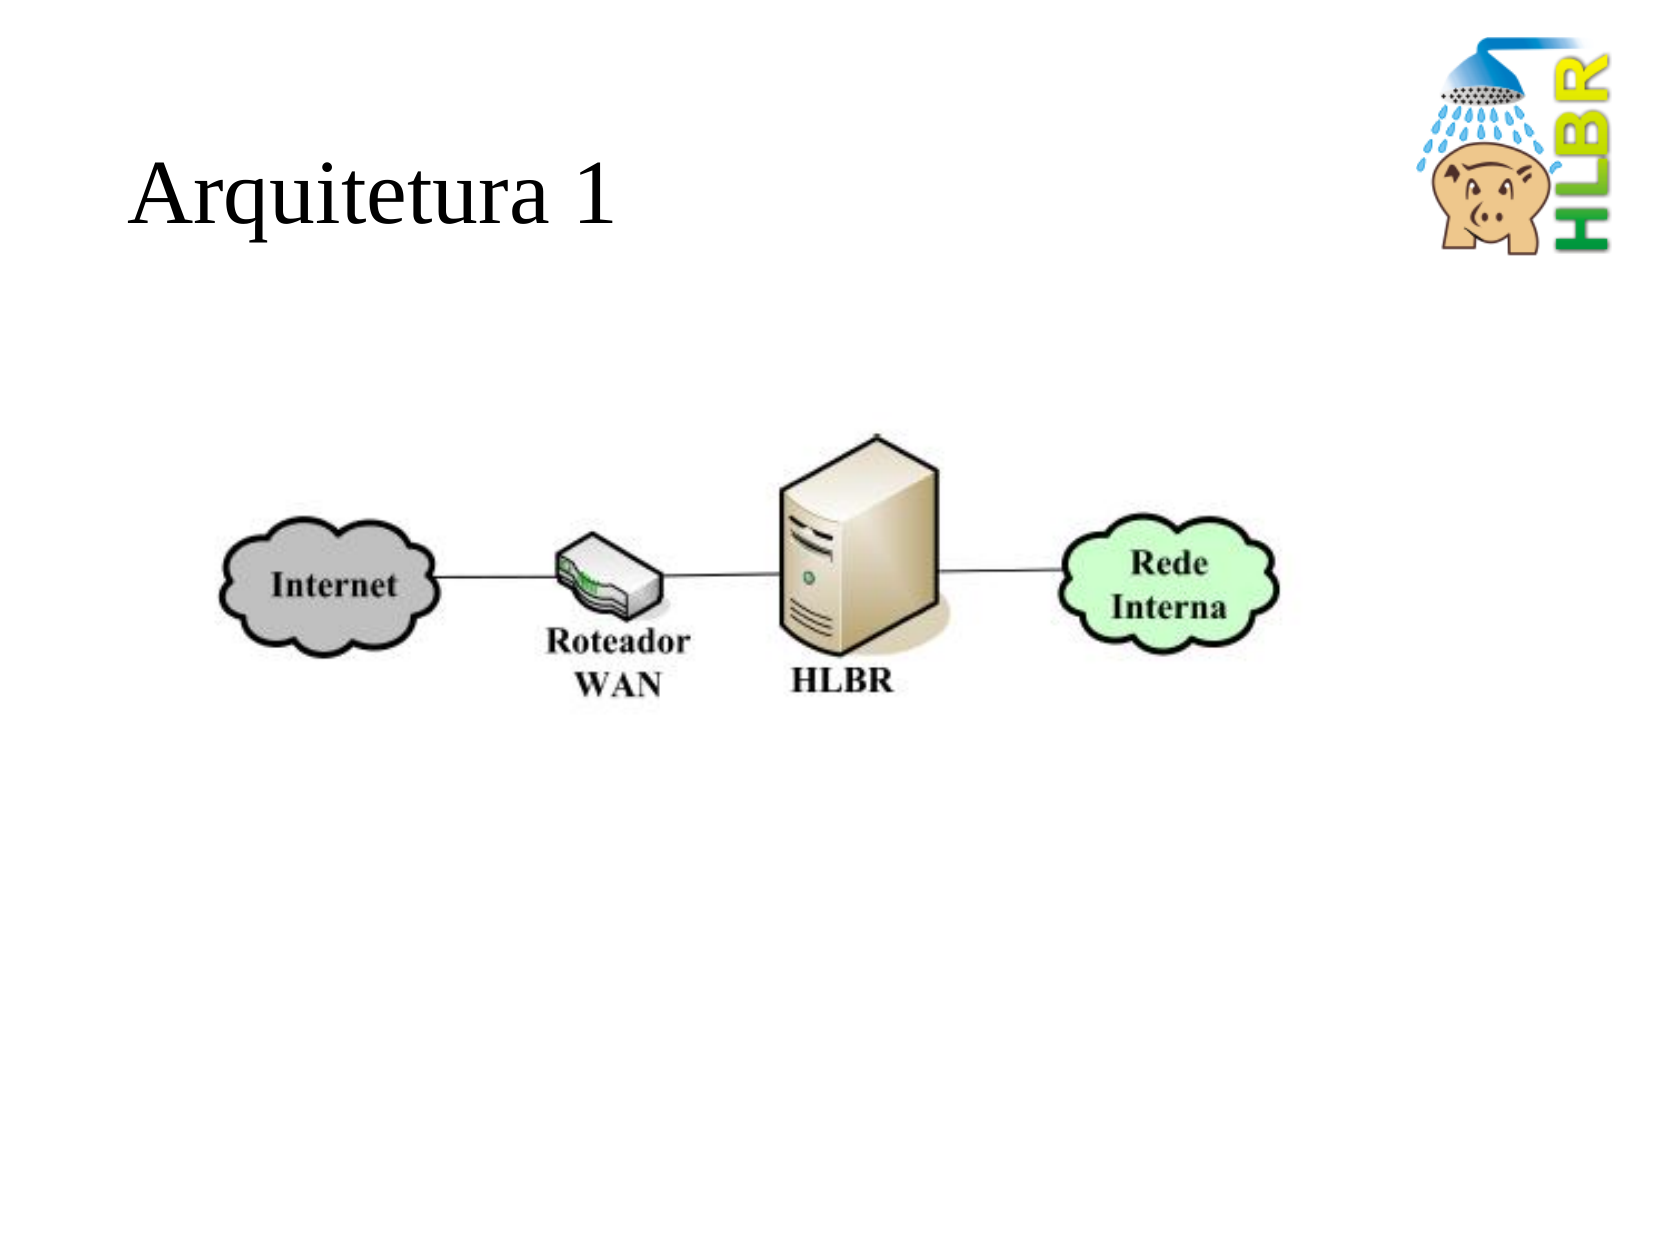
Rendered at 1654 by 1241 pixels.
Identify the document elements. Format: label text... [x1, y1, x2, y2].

picture [1416, 37, 1612, 260]
picture [162, 412, 1338, 727]
title Arquitetura 1 [112, 99, 1388, 288]
